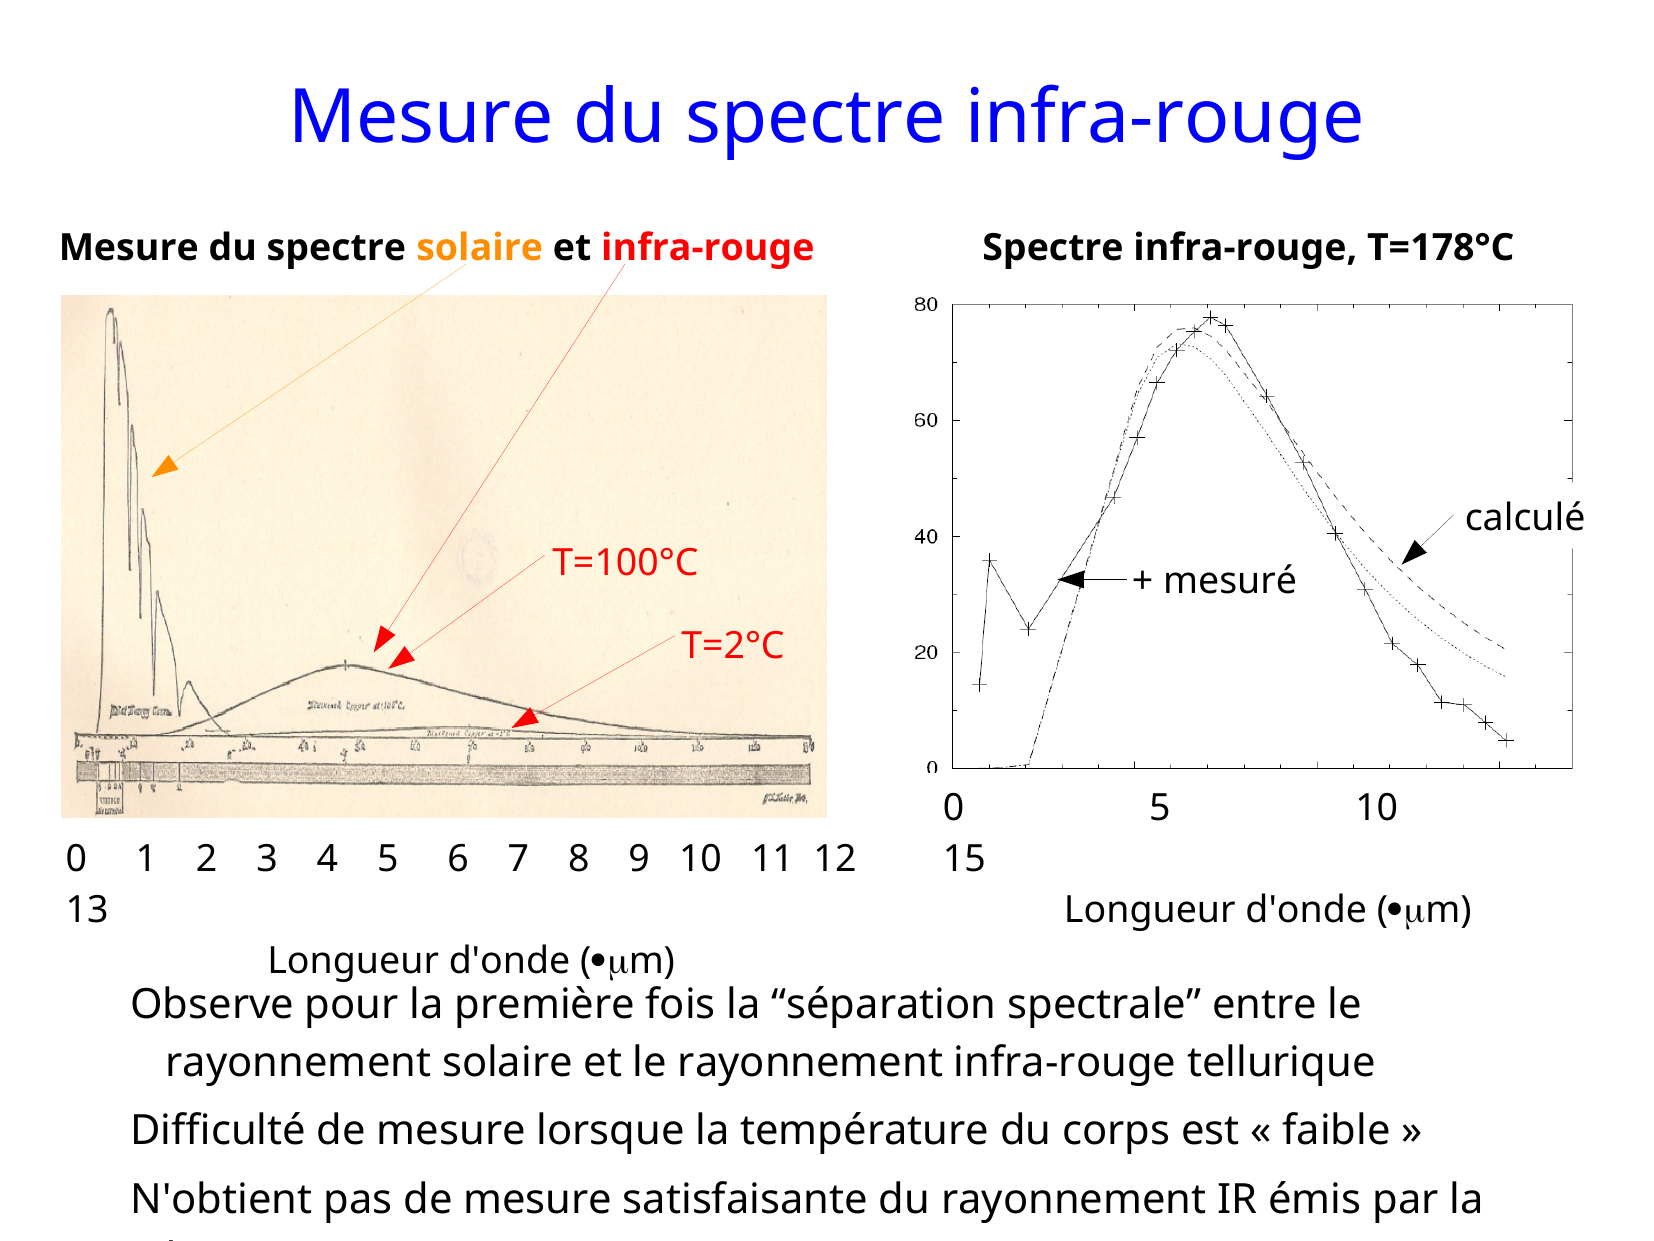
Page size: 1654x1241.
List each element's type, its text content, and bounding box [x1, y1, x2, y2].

title Mesure du spectre infra-rouge [82, 21, 1571, 206]
text_box Spectre infra-rouge, T=178°C [843, 212, 1654, 280]
text_box T=100°C [536, 527, 715, 586]
text_box Observe pour la première fois la “séparation spectrale” entre le rayonnement solaire et le rayonnement infra-rouge tellurique Difficulté de mesure lorsque la température du corps est « faible » N'obtient pas de mesure satisfaisante du rayonnement IR émis par la Lune [80, 909, 1599, 1188]
text_box T=2°C [643, 611, 823, 670]
text_box Mesure du spectre solaire et infra-rouge [31, 212, 842, 280]
text_box 0 5 10 15 Longueur d'onde (m) [928, 773, 1608, 880]
picture [897, 287, 1582, 802]
text_box + mesuré [1110, 546, 1319, 605]
picture [61, 295, 827, 818]
text_box 0 1 2 3 4 5 6 7 8 9 10 11 12 13 Longueur d'onde (m) [50, 824, 892, 932]
text_box calculé [1435, 482, 1615, 541]
